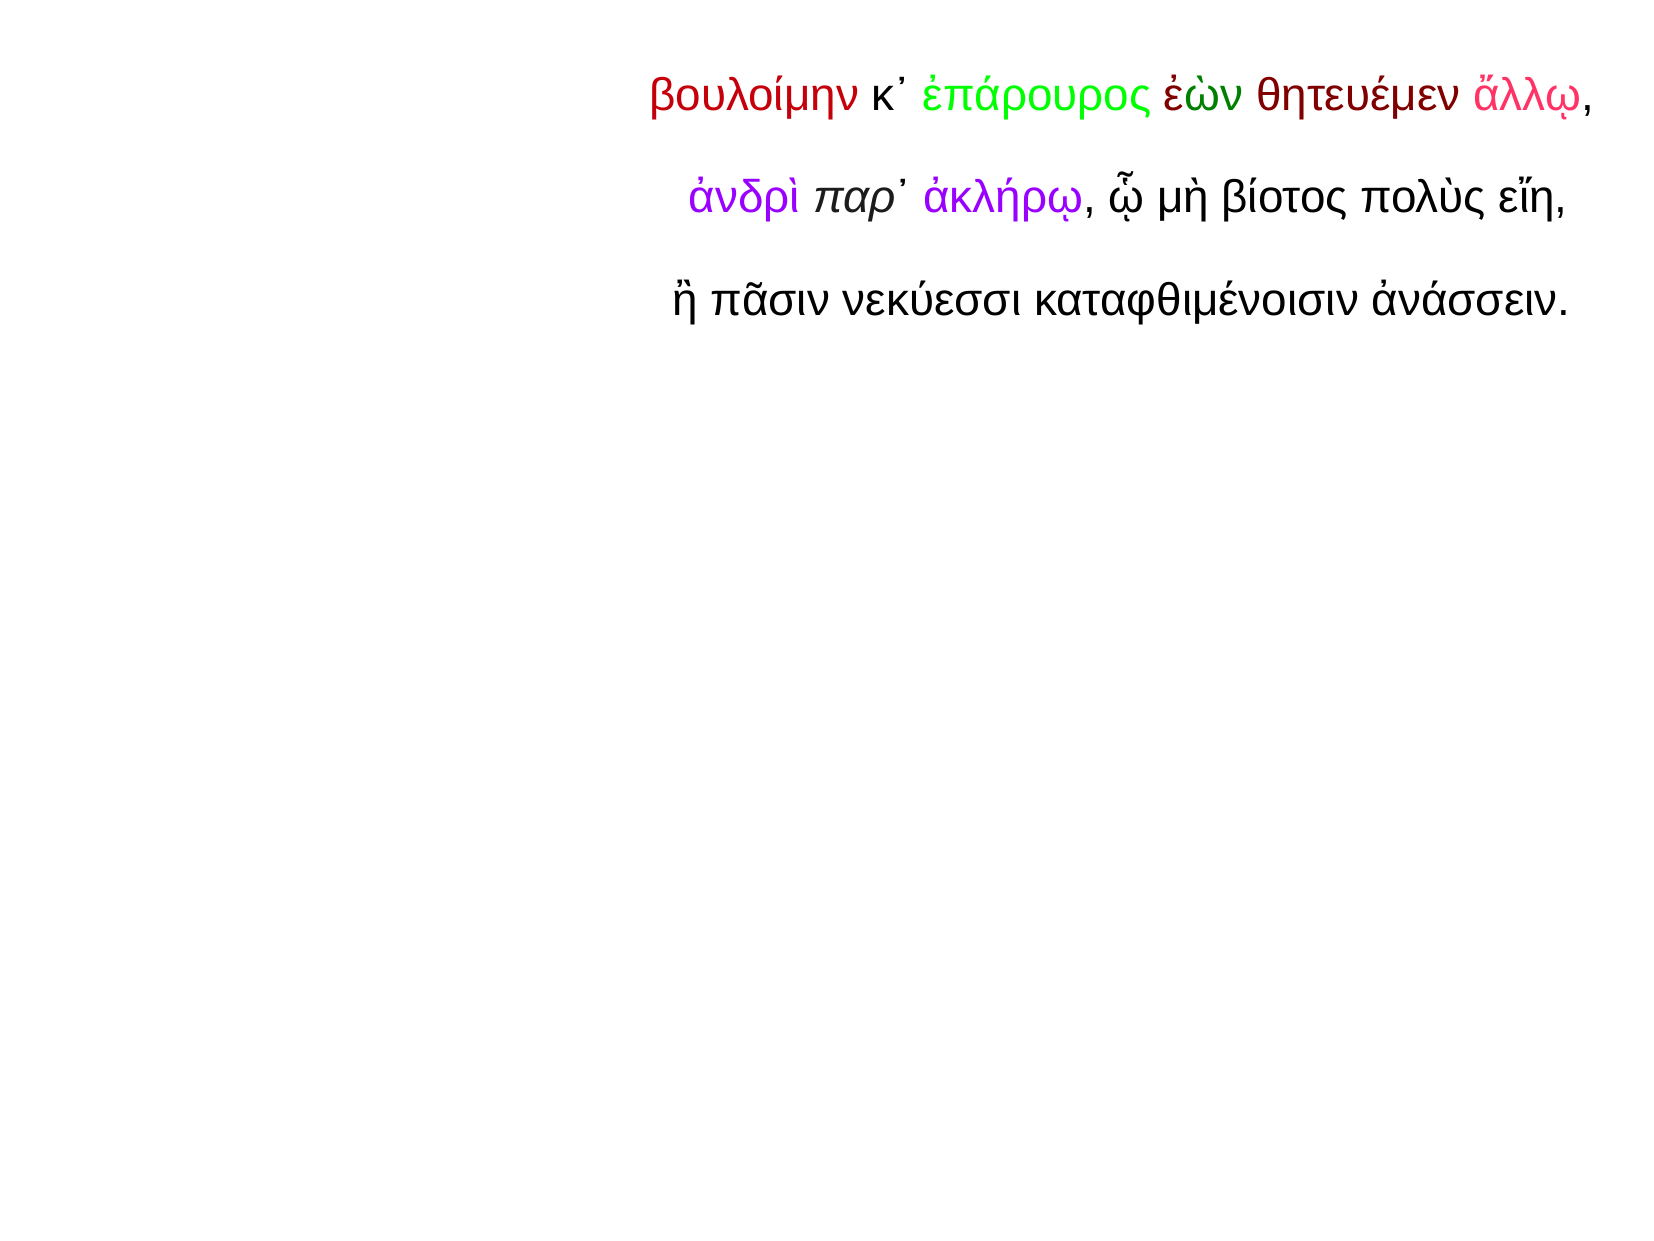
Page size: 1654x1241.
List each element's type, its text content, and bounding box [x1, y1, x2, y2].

text_box βουλοίμην κ᾽ ἐπάρουρος ἐὼν θητευέμεν ἄλλῳ, ἀνδρὶ παρ᾽ ἀκλήρῳ, ᾧ μὴ βίοτος πολὺς εἴη, ἢ πᾶσιν νεκύεσσι καταφθιμένοισιν ἀνάσσειν. [625, 61, 1619, 485]
